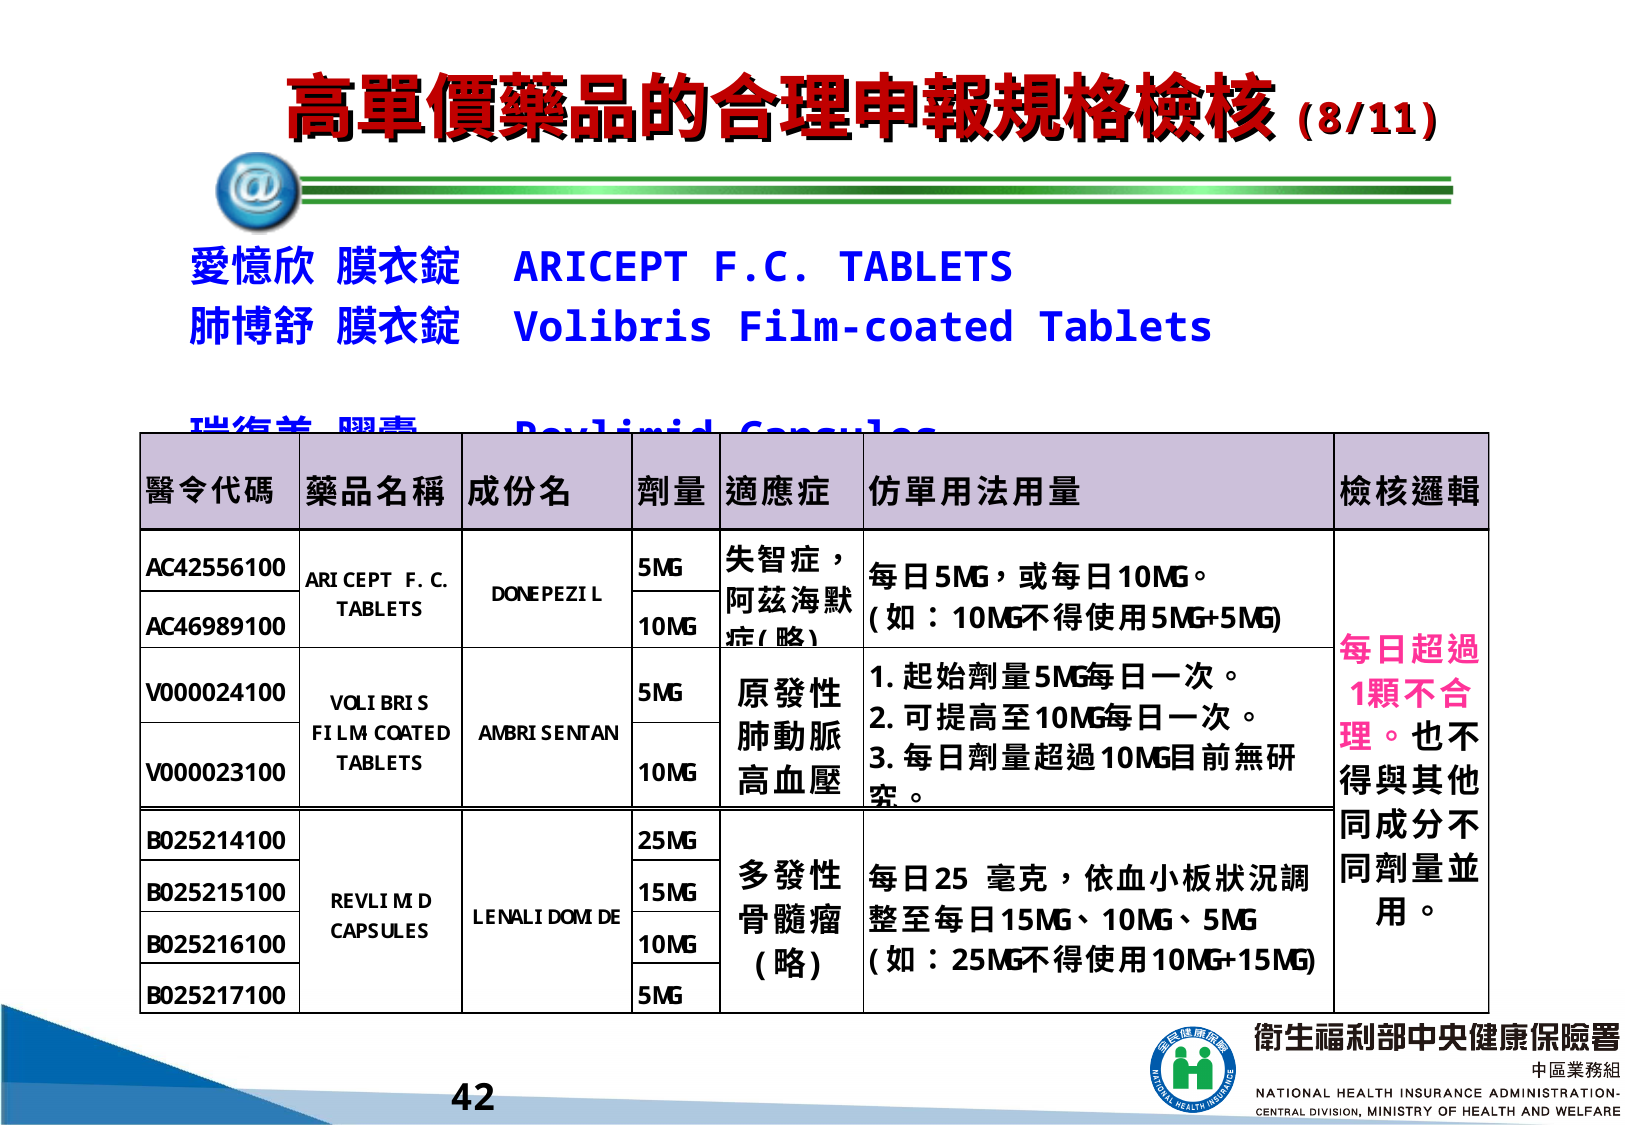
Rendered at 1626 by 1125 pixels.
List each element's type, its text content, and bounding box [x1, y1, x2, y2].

text_box [435, 1065, 815, 1125]
text_box 愛憶欣 膜衣錠 ARICEPT F.C. TABLETS 肺博舒 膜衣錠 Volibris Film-coated Tablets 瑞復美 膠囊 Revlimid Capsules [174, 231, 1427, 421]
picture [139, 432, 1491, 1016]
title 高單價藥品的合理申報規格檢核(8/11) [268, 10, 1562, 198]
